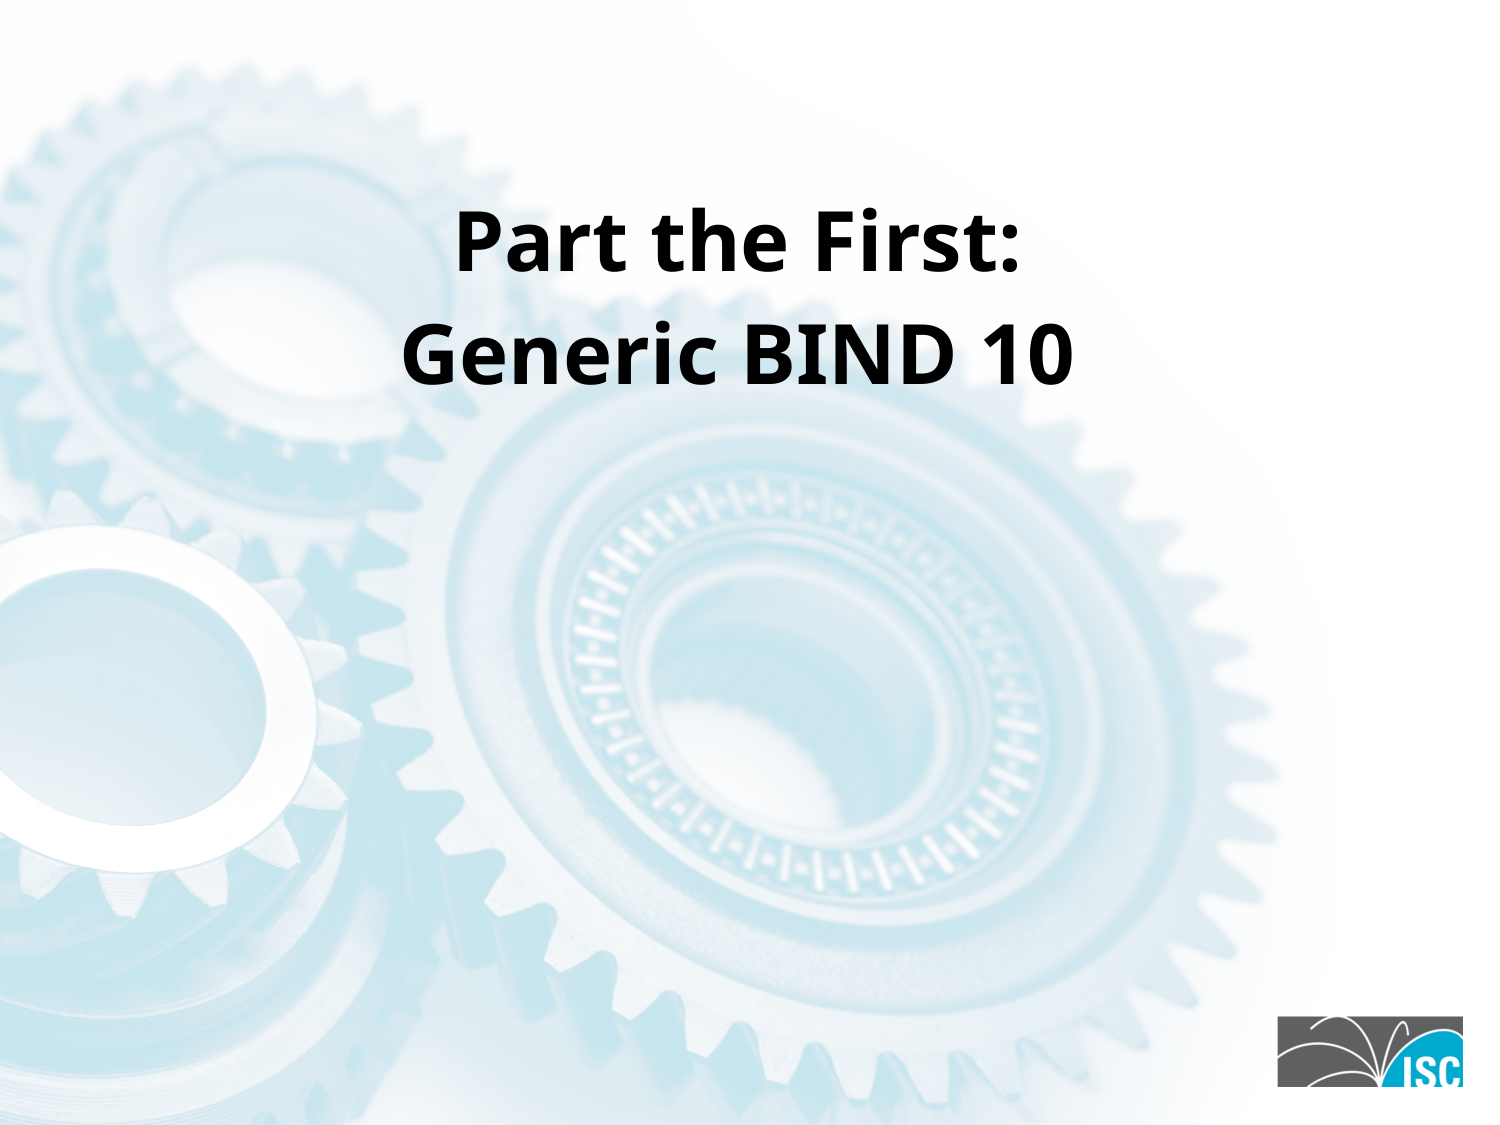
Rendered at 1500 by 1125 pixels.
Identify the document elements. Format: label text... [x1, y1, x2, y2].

title Part the First: Generic BIND 10 [99, 174, 1375, 417]
picture [0, 0, 1500, 1125]
